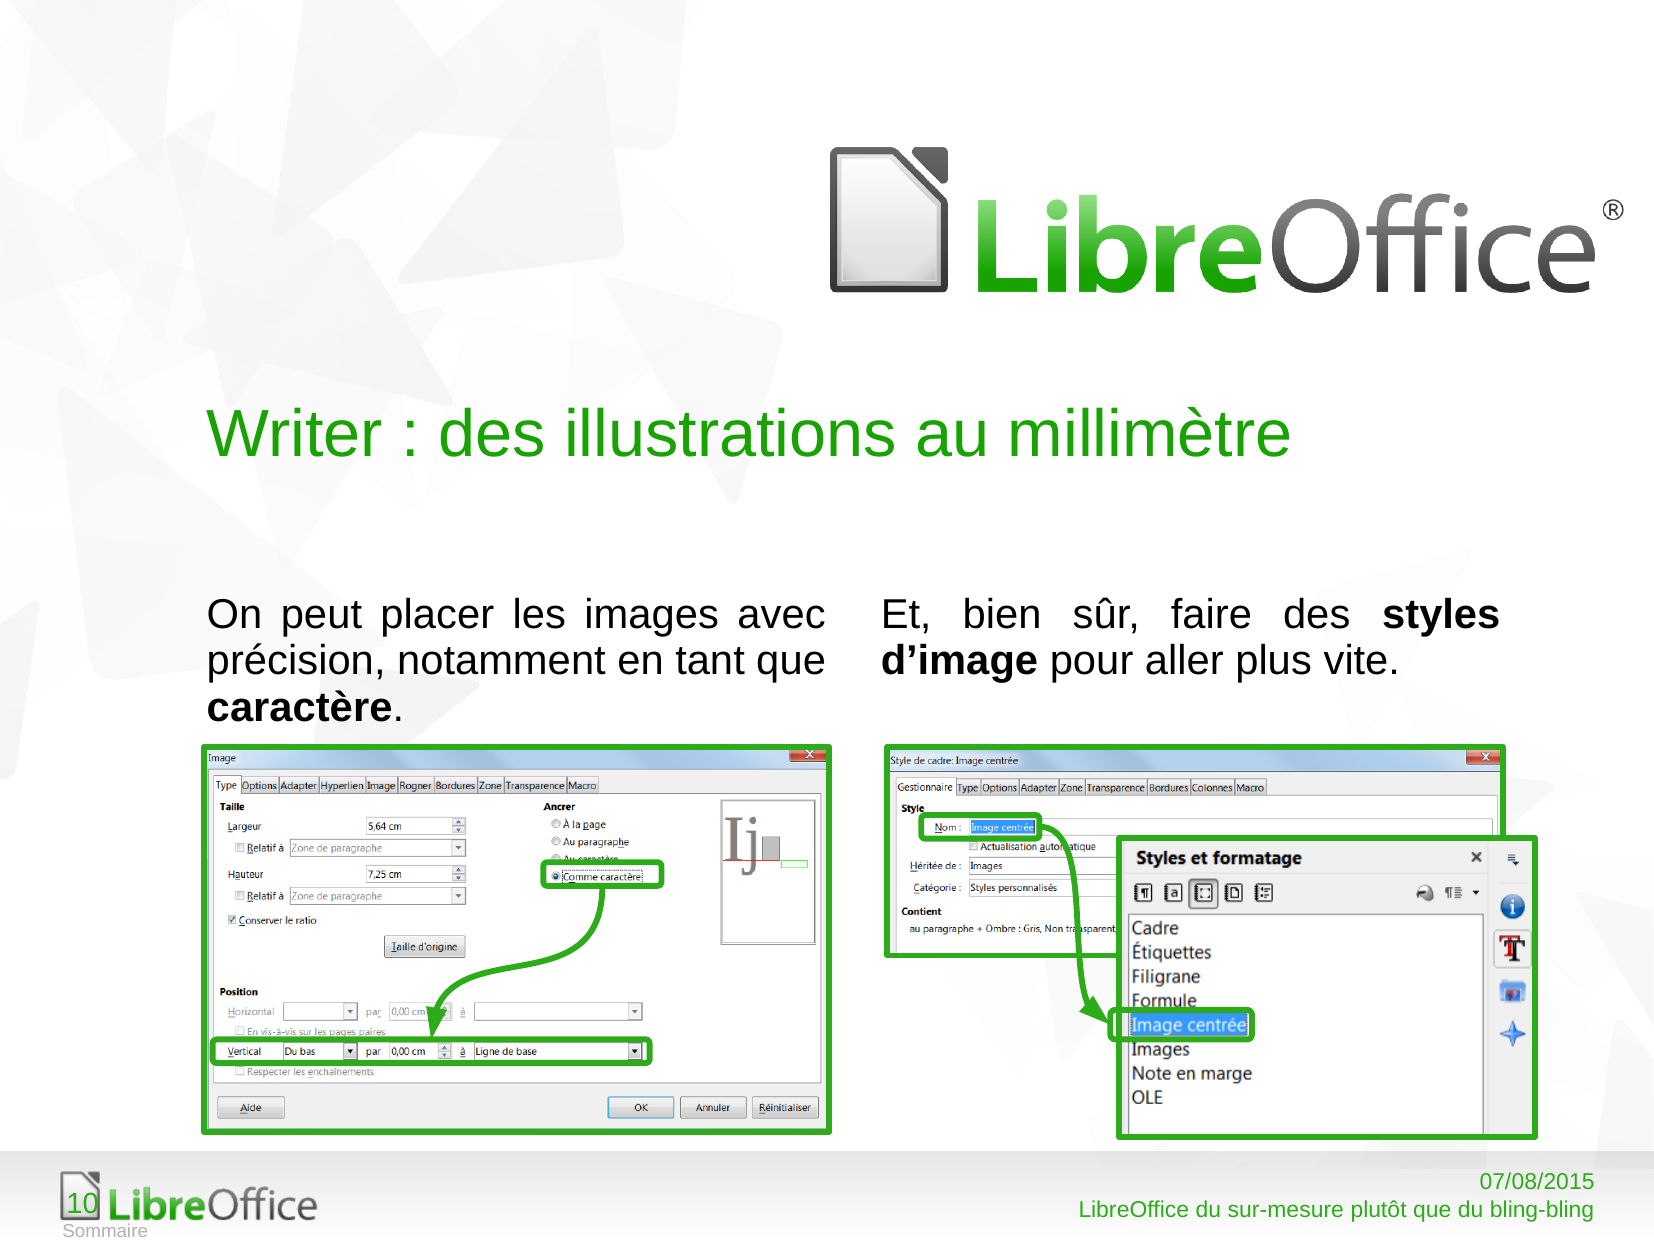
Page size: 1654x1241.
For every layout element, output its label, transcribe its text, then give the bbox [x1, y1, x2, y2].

picture [925, 818, 1036, 835]
picture [1083, 958, 1116, 1017]
title Writer : des illustrations au millimètre [206, 395, 1477, 573]
picture [206, 749, 827, 1129]
picture [890, 749, 1501, 953]
picture [41, 1152, 337, 1240]
picture [915, 548, 1654, 1169]
picture [0, 0, 1654, 930]
picture [1122, 840, 1532, 1134]
list On peut placer les images avec précision, notamment en tant que caractère. [206, 590, 827, 737]
list Et, bien sûr, faire des styles d’image pour aller plus vite. [880, 590, 1501, 697]
picture [1122, 1013, 1249, 1036]
